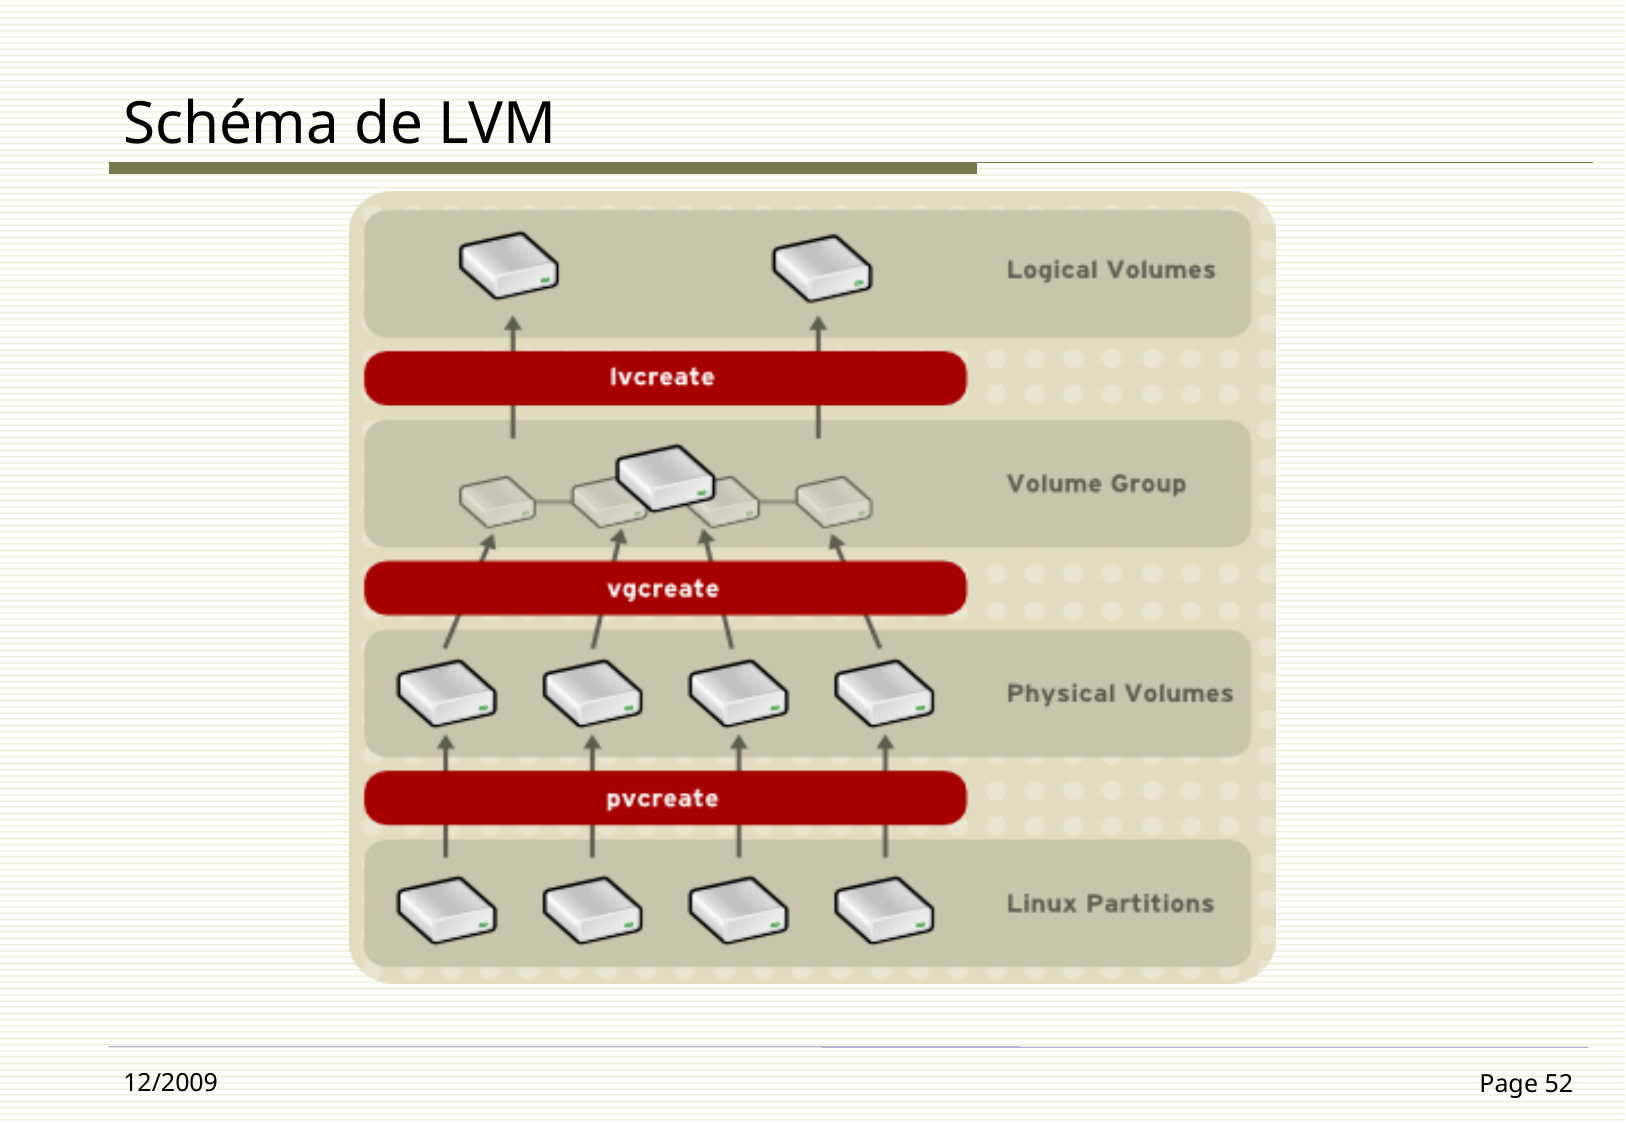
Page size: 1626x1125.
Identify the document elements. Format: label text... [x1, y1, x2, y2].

title Schéma de LVM [108, 12, 1596, 163]
picture [0, 0, 1626, 1125]
